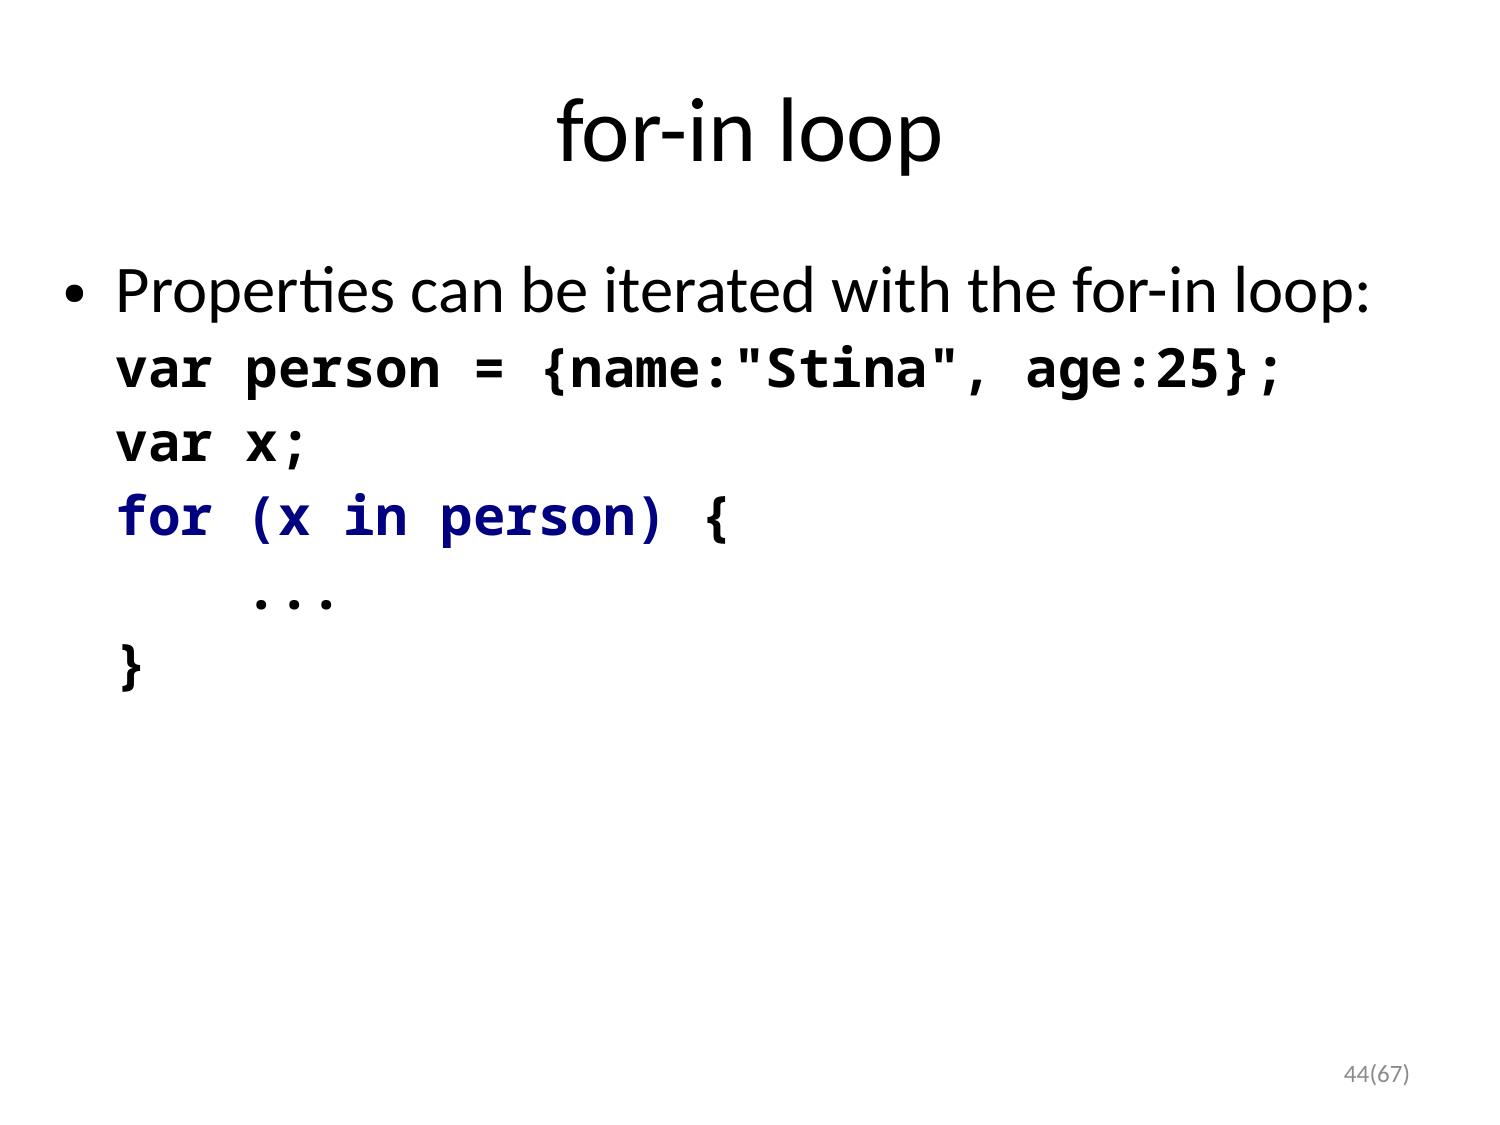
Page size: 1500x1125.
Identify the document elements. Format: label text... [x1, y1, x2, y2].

list Properties can be iterated with the for-in loop: var person = {name:"Stina", age:25}; var x; for (x in person) { ... } [45, 262, 1456, 1005]
title for-in loop [75, 45, 1425, 233]
